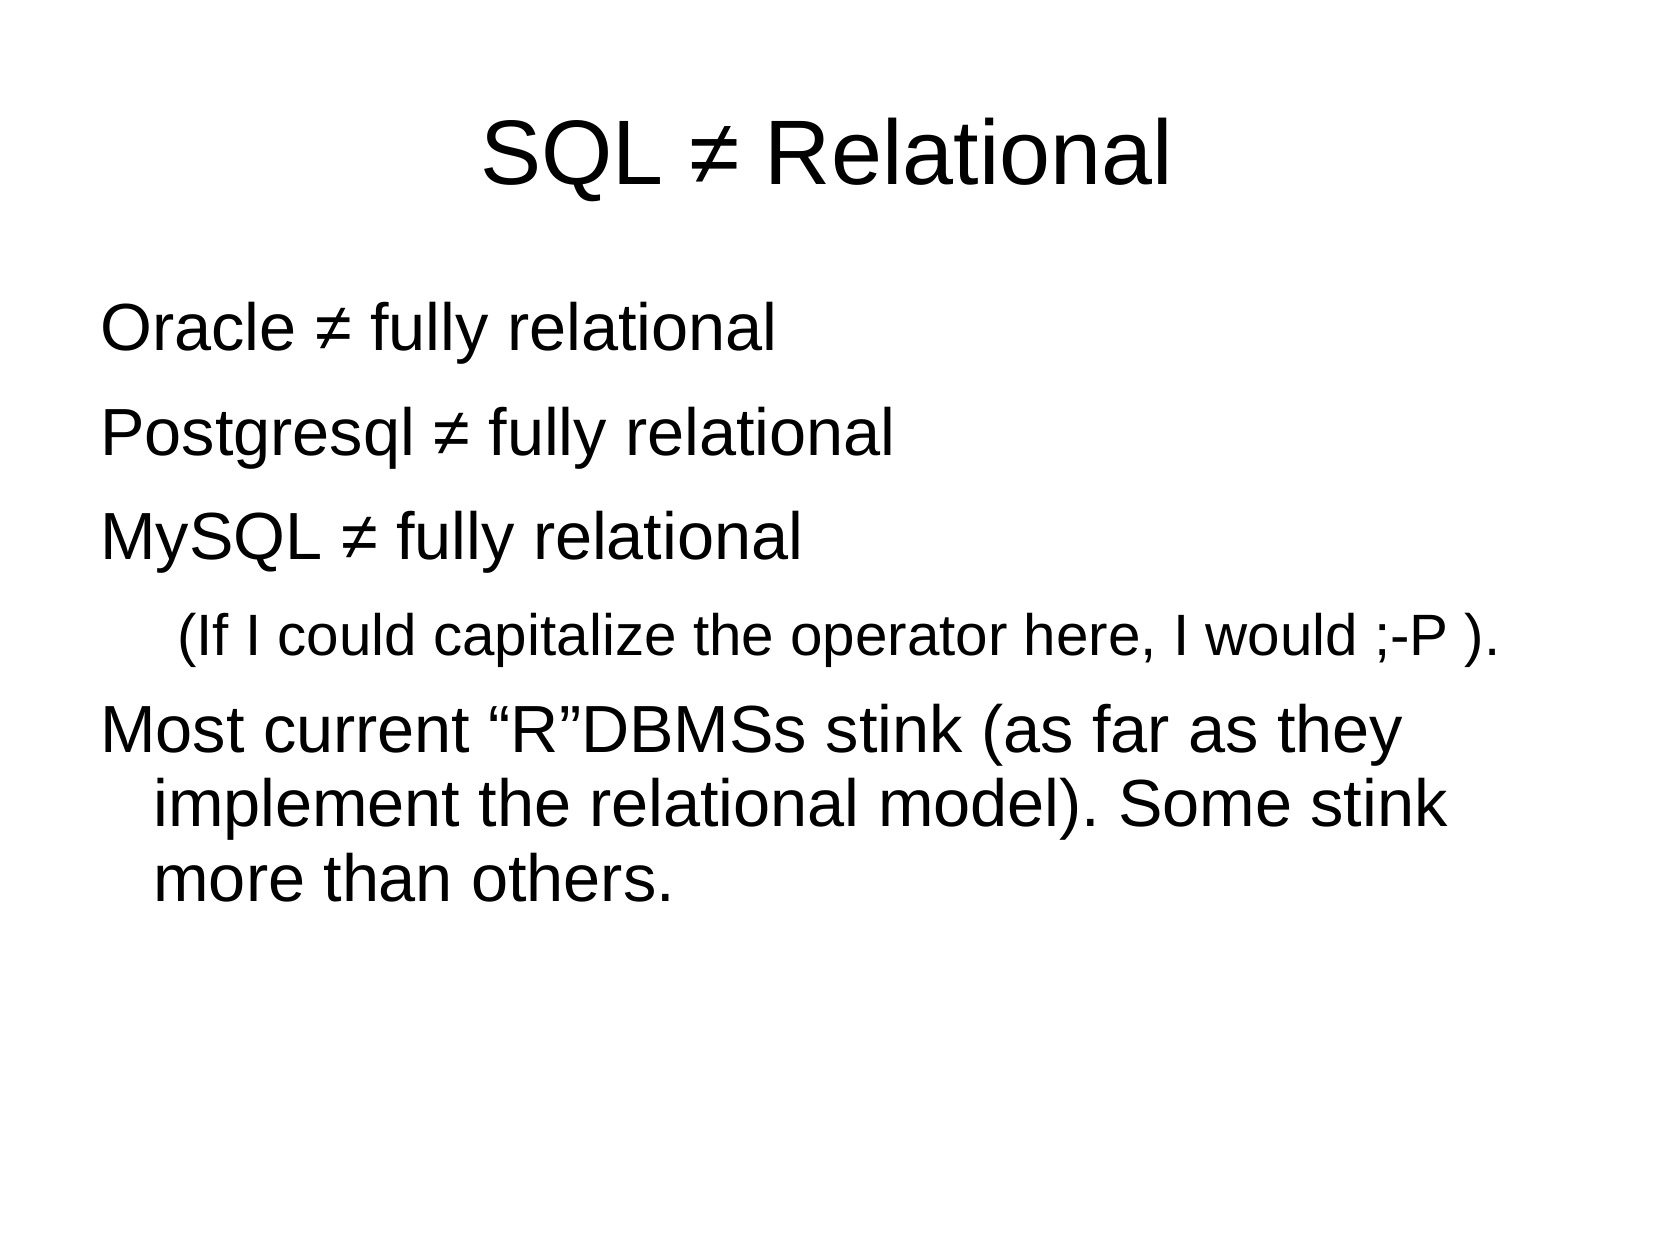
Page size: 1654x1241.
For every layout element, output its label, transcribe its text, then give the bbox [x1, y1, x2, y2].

list Oracle ≠ fully relational Postgresql ≠ fully relational MySQL ≠ fully relational (If I could capitalize the operator here, I would ;-P ). Most current “R”DBMSs stink (as far as they implement the relational model). Some stink more than others. [82, 290, 1571, 1094]
title SQL ≠ Relational [82, 56, 1571, 250]
